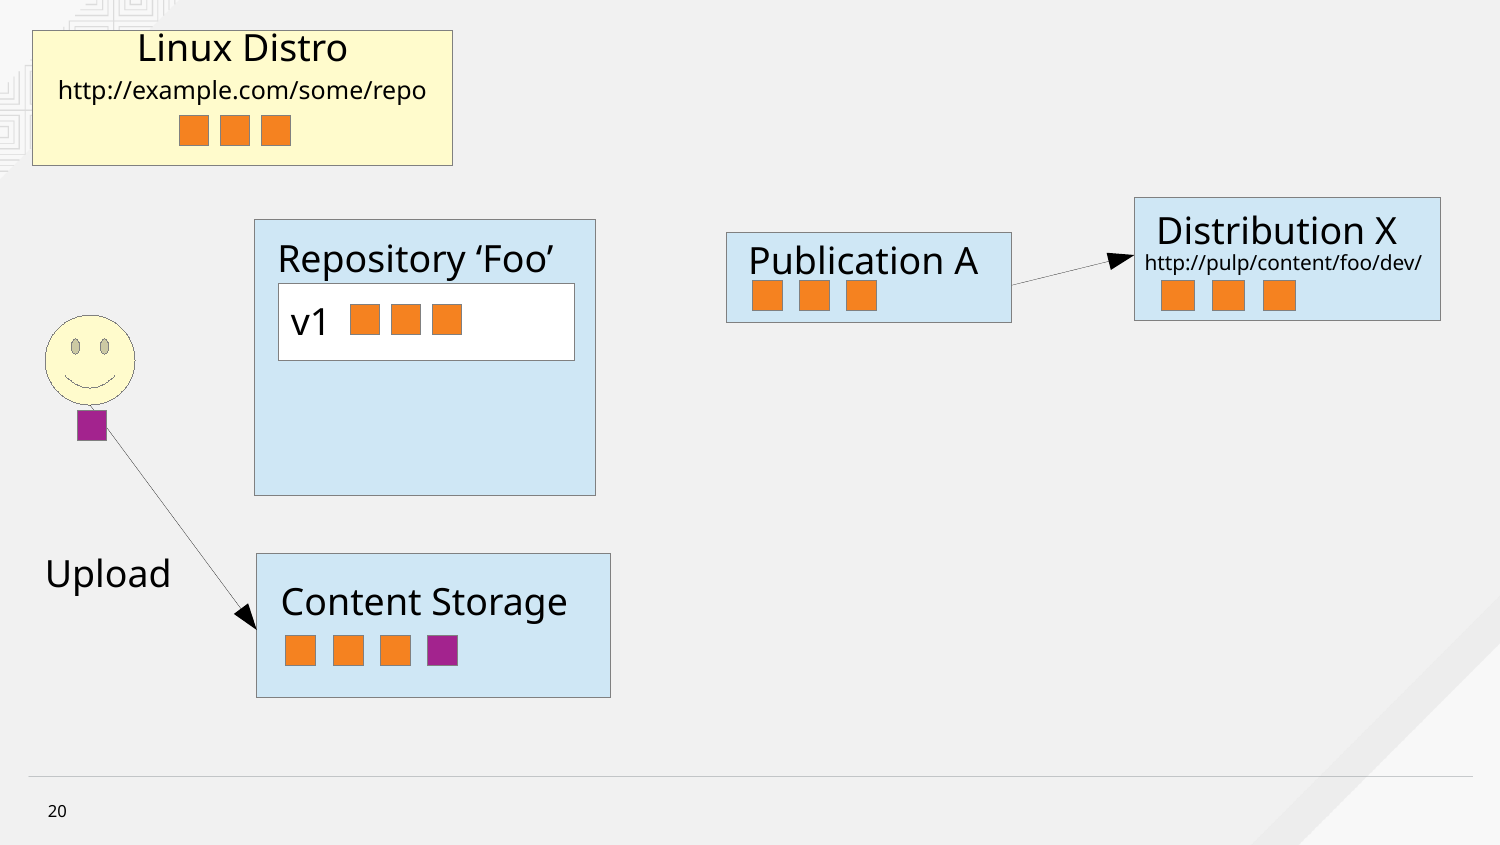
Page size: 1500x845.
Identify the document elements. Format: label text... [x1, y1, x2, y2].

text_box Linux Distro http://example.com/some/repo [32, 30, 453, 166]
text_box [45, 315, 136, 406]
text_box http://pulp/content/foo/dev/ [1129, 240, 1454, 285]
text_box Content Storage [265, 568, 604, 627]
text_box Repository ‘Foo’ [262, 225, 601, 284]
text_box [1134, 285, 1441, 321]
text_box Publication A [733, 226, 1007, 286]
text_box v1 [276, 288, 352, 347]
text_box [77, 410, 107, 441]
text_box Distribution X [1141, 197, 1450, 240]
text_box [726, 232, 1012, 323]
text_box [1134, 197, 1141, 240]
text_box [254, 219, 596, 496]
text_box [261, 115, 291, 146]
picture [0, 0, 1500, 845]
text_box [179, 115, 209, 146]
text_box [220, 115, 250, 146]
text_box Upload [30, 540, 192, 599]
text_box [256, 553, 611, 698]
